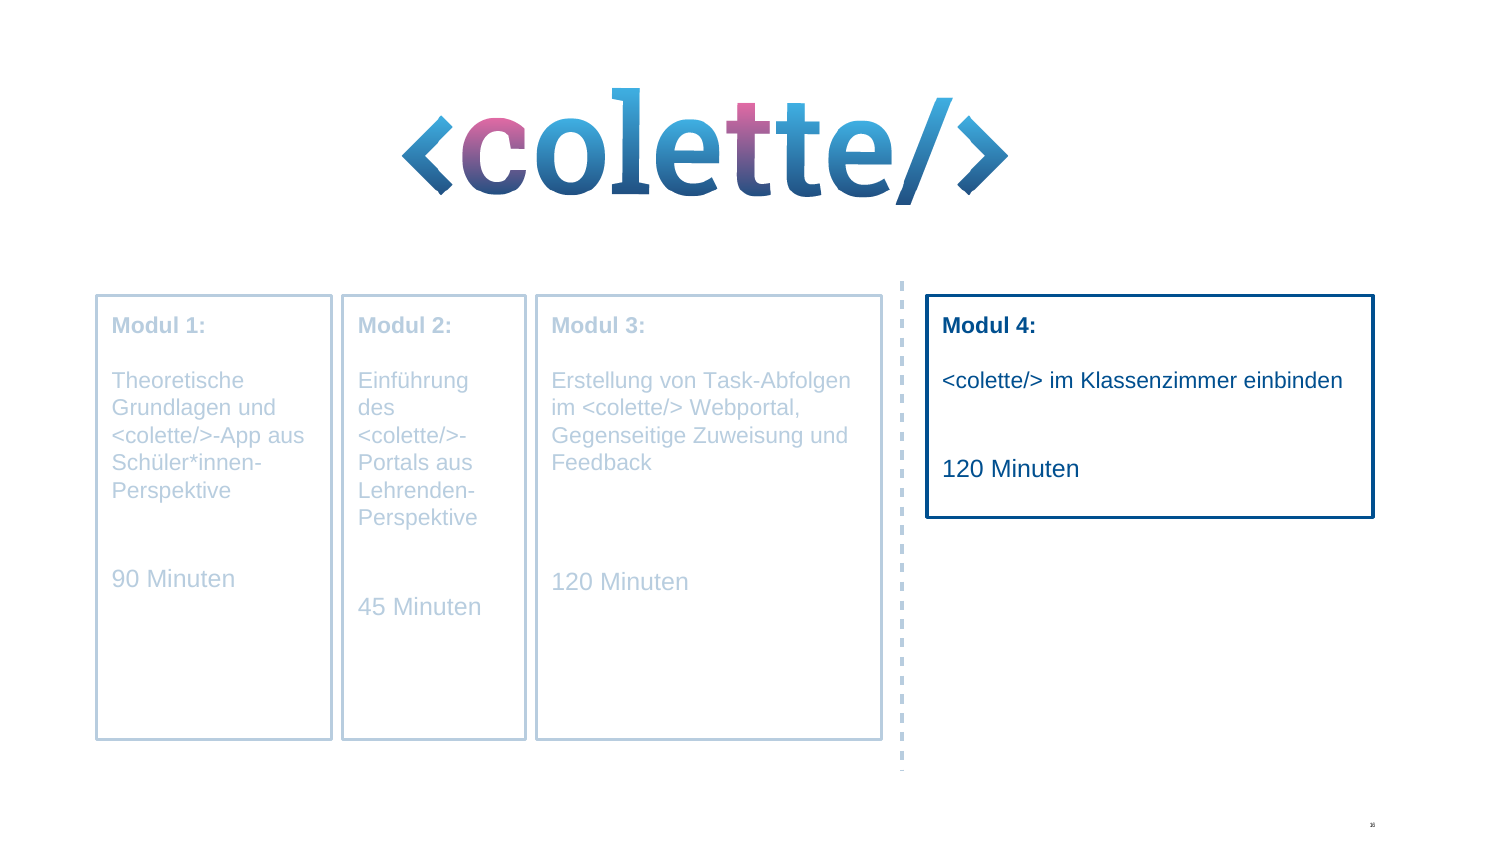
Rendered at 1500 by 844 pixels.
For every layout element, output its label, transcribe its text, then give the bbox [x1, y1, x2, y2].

text_box ‹#› [1364, 819, 1478, 833]
text_box [82, 253, 910, 782]
picture [306, 13, 1103, 279]
text_box Modul 4: <colette/> im Klassenzimmer einbinden 120 Minuten [926, 295, 1374, 518]
